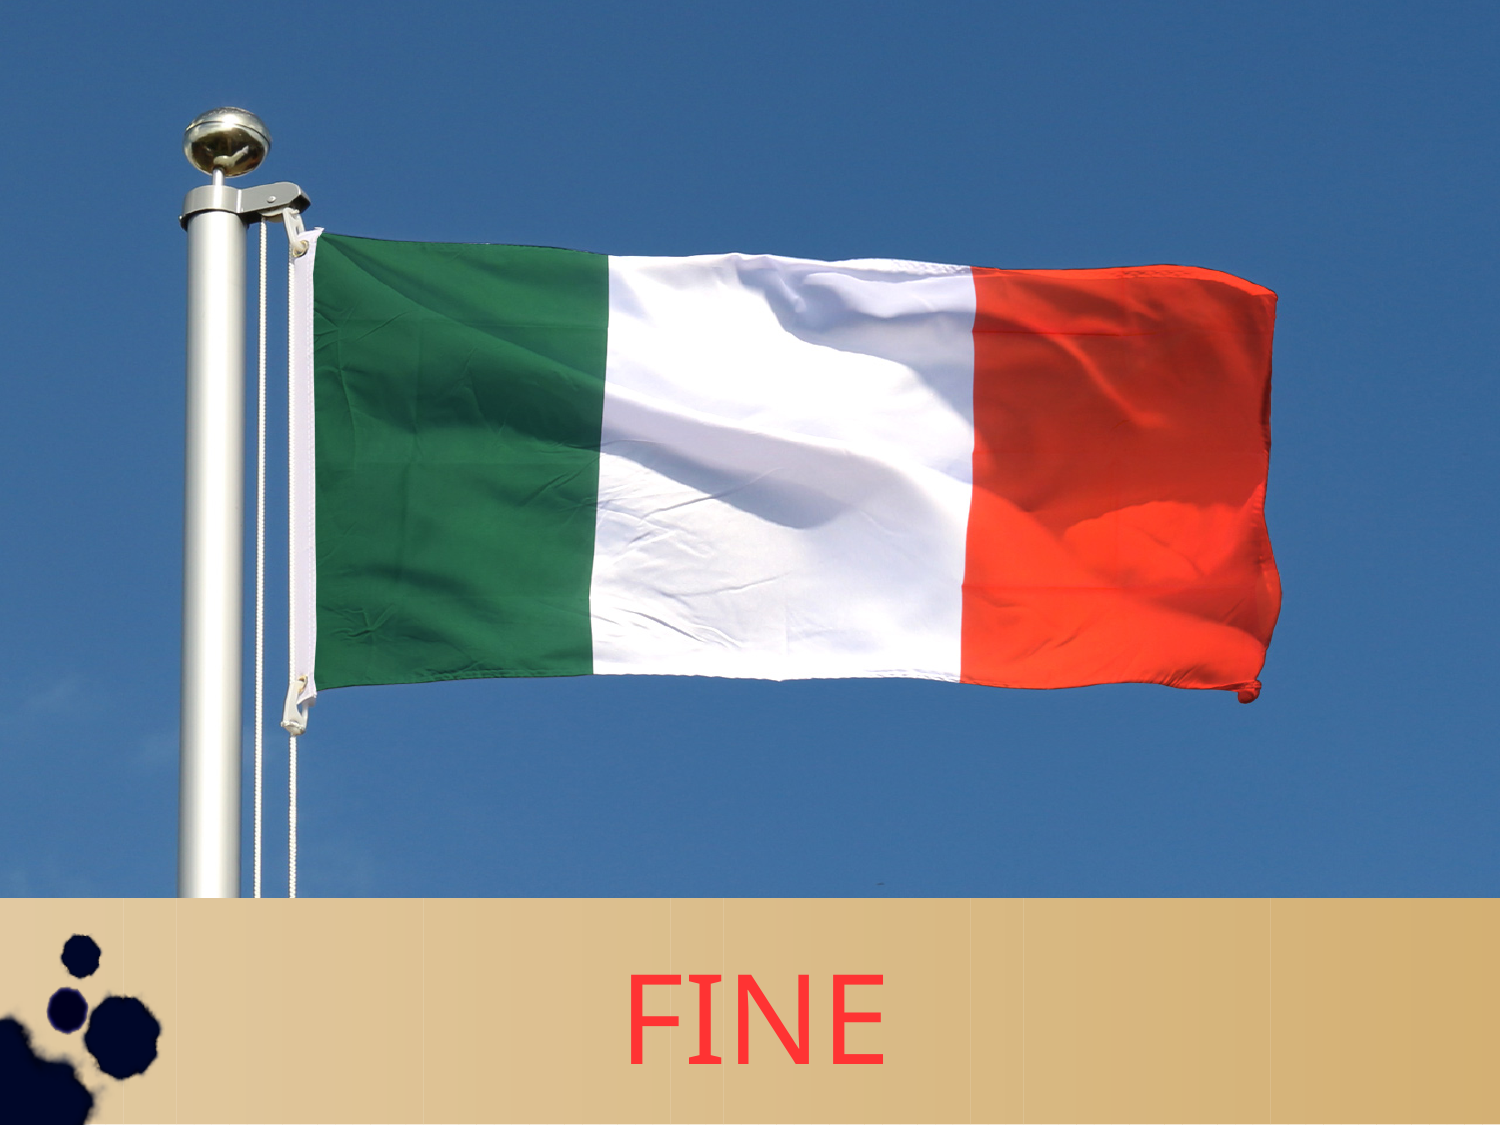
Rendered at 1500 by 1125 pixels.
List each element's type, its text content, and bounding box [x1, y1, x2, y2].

picture [0, 0, 1500, 898]
title FINE [152, 934, 1359, 1099]
